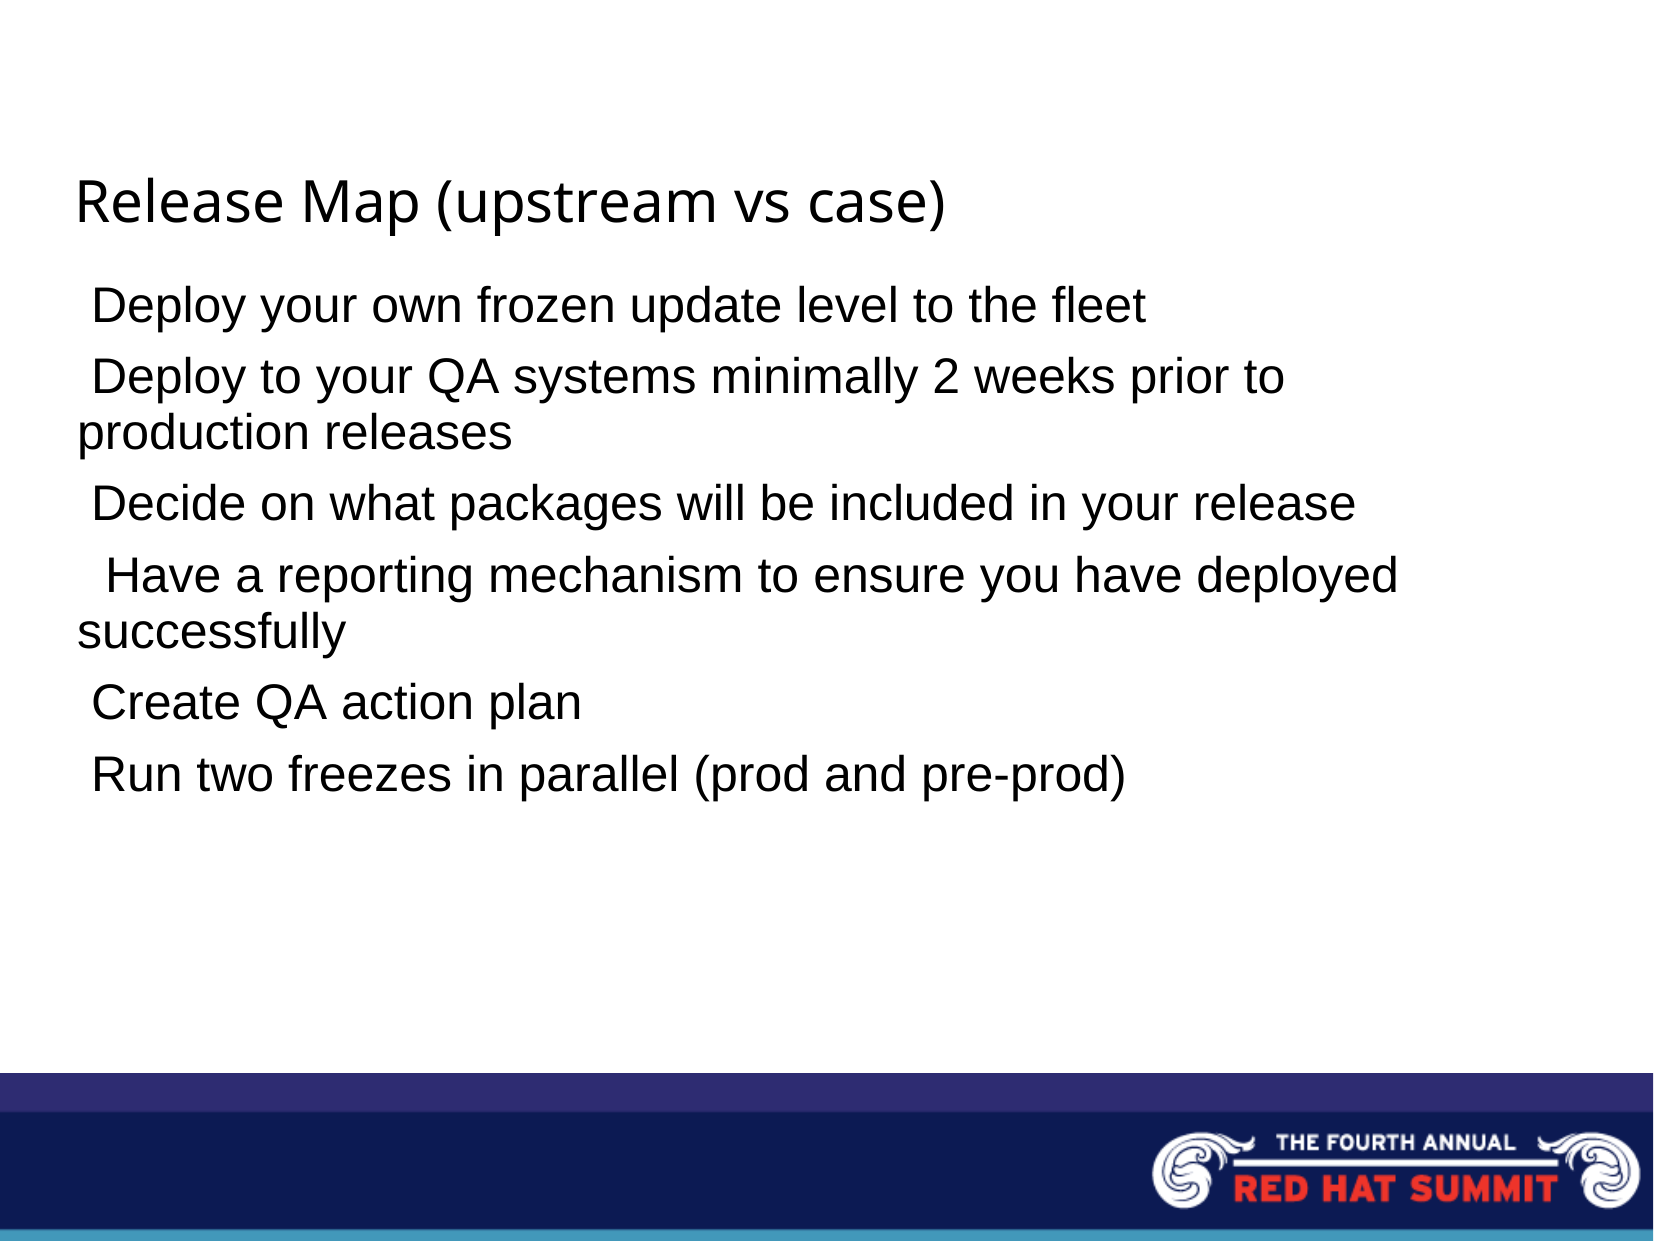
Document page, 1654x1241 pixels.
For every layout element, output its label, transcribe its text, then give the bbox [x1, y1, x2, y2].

list Deploy your own frozen update level to the fleet Deploy to your QA systems minimally 2 weeks prior to production releases Decide on what packages will be included in your release Have a reporting mechanism to ensure you have deployed successfully Create QA action plan Run two freezes in parallel (prod and pre-prod) [77, 276, 1500, 1186]
picture [0, 1073, 1654, 1241]
title Release Map (upstream vs case) [74, 140, 1506, 259]
